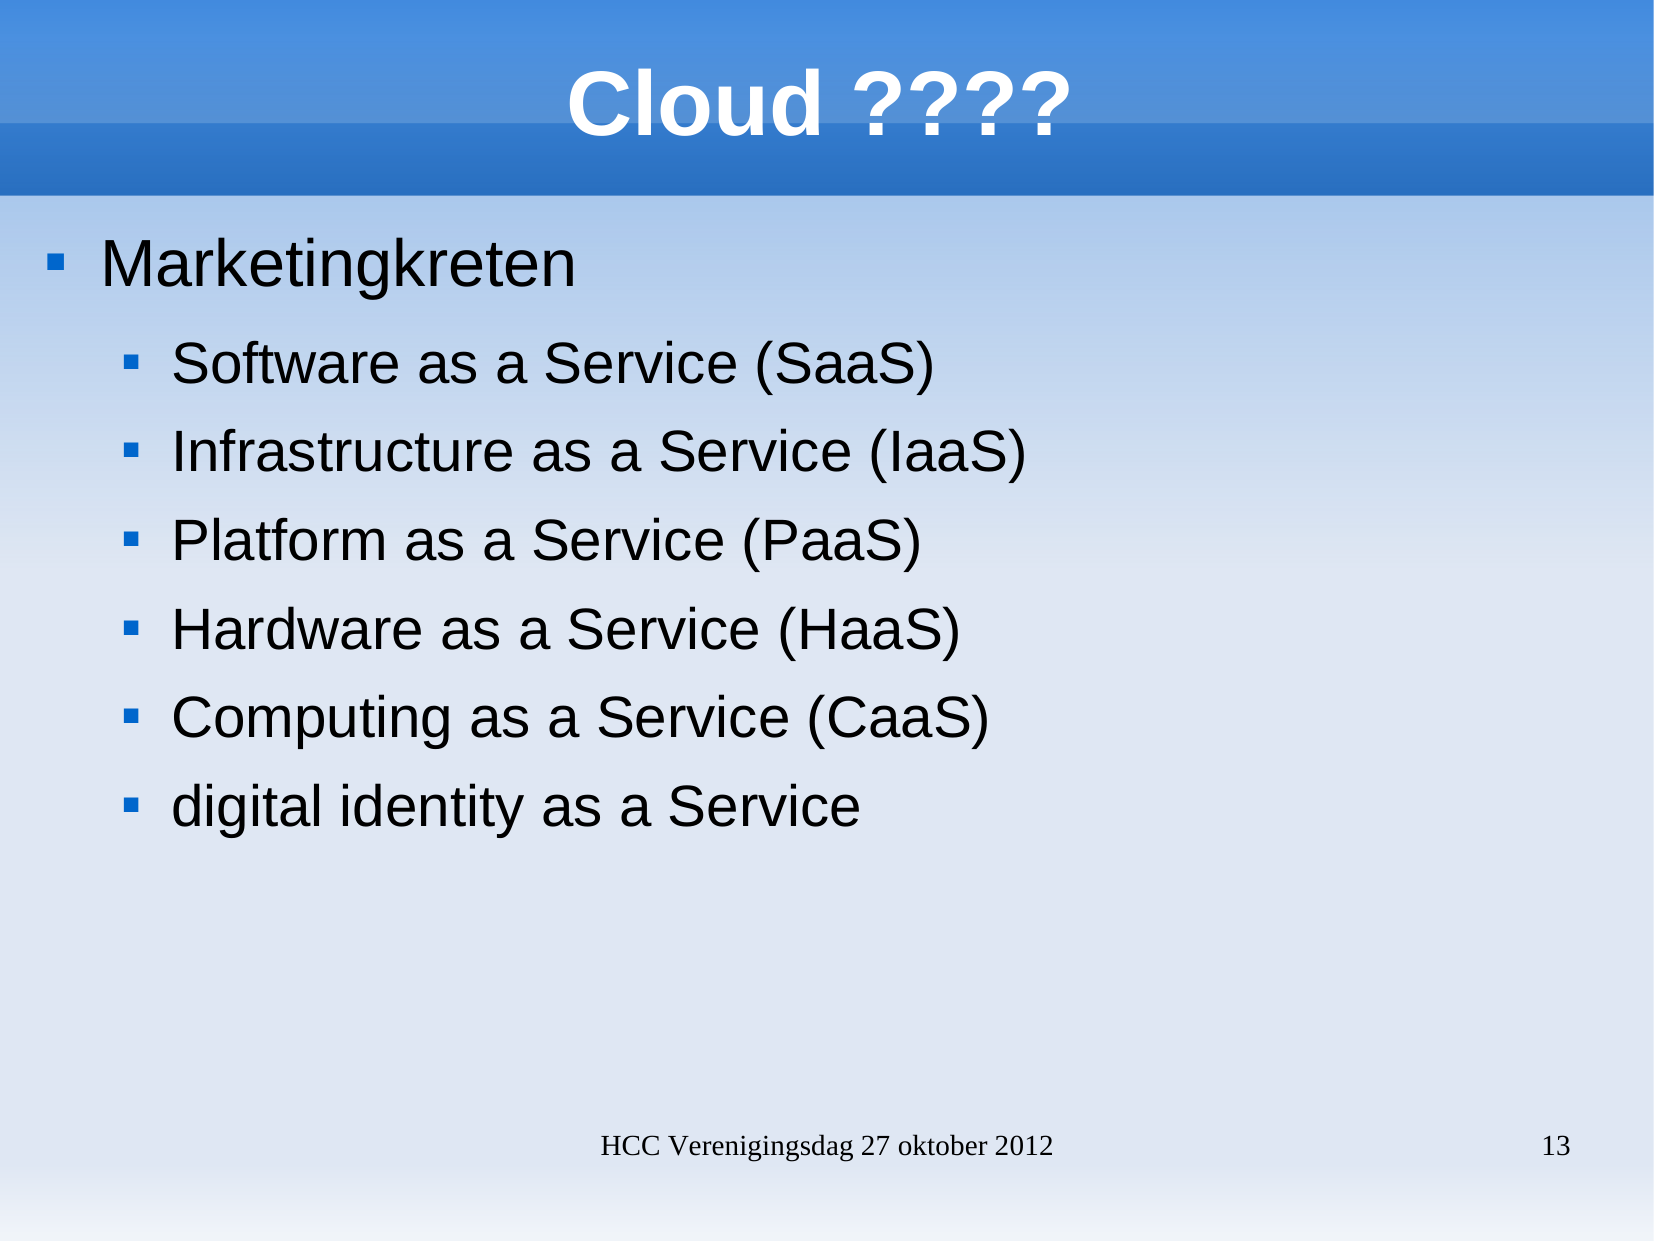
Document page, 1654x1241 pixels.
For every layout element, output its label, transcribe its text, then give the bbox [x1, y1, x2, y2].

list Marketingkreten Software as a Service (SaaS) Infrastructure as a Service (IaaS) Platform as a Service (PaaS) Hardware as a Service (HaaS) Computing as a Service (CaaS) digital identity as a Service [29, 226, 1571, 1030]
title Cloud ???? [76, 7, 1565, 200]
picture [0, 0, 1654, 1241]
